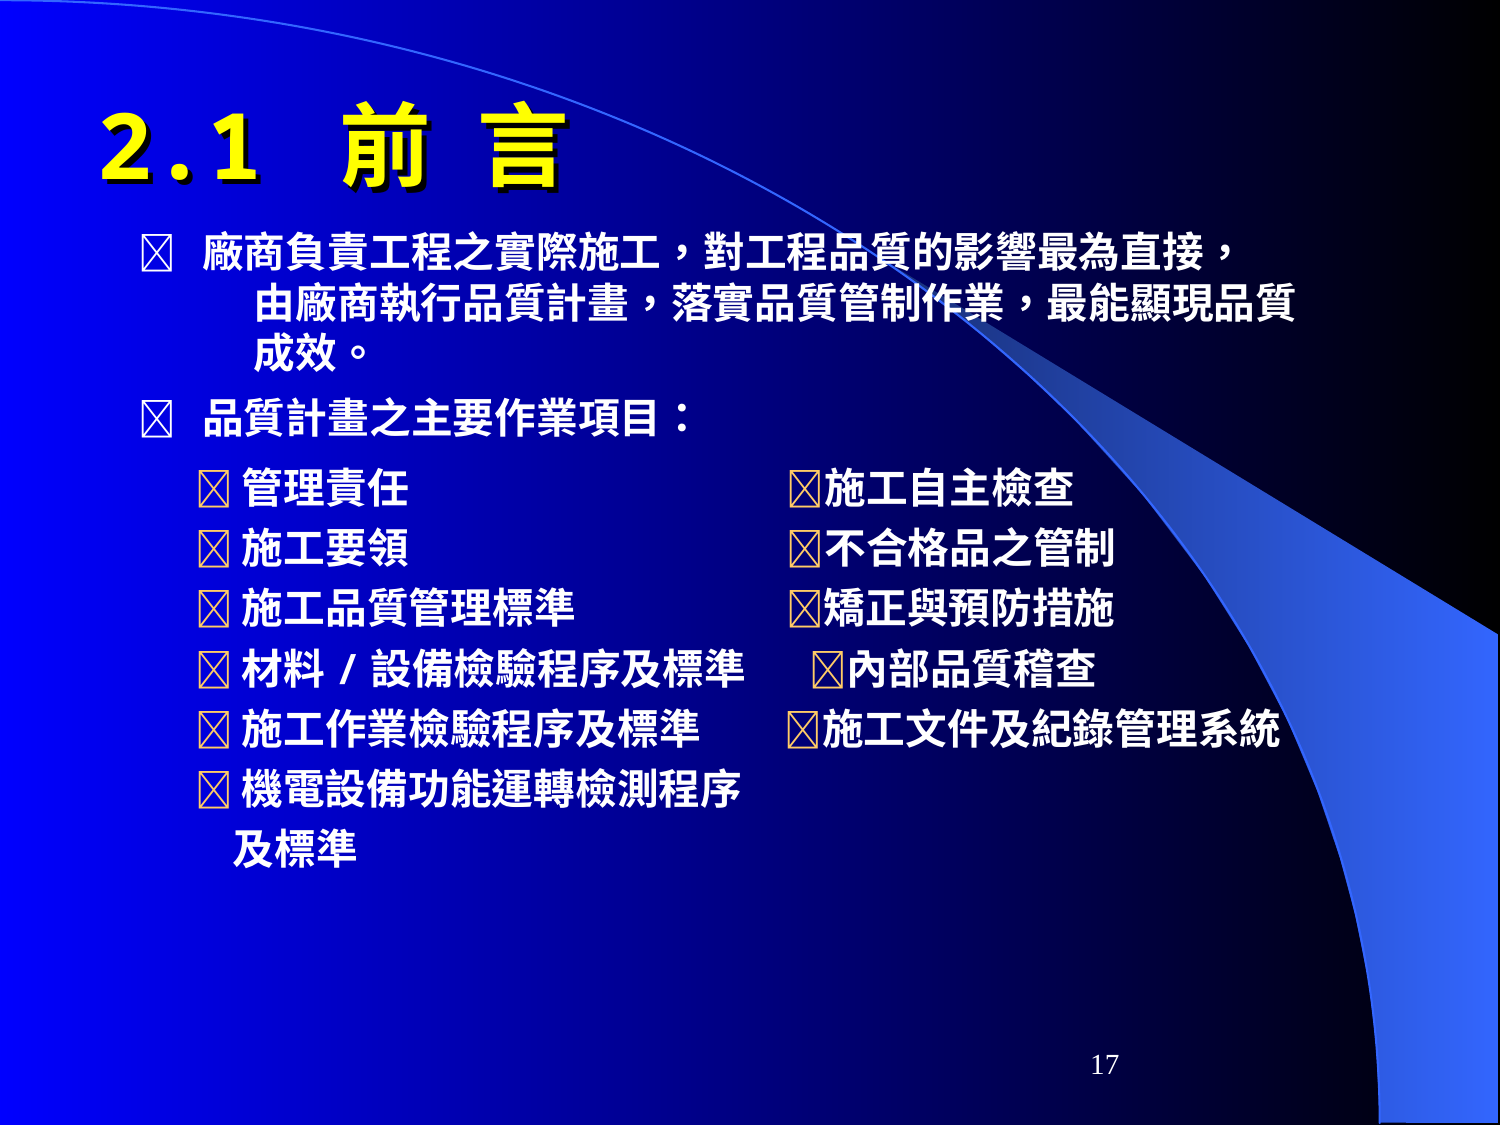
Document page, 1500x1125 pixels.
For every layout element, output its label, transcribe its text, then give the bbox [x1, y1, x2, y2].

list  廠商負責工程之實際施工，對工程品質的影響最為直接， 由廠商執行品質計畫，落實品質管制作業，最能顯現品質 成效。  品質計畫之主要作業項目： 管理責任 施工自主檢查 施工要領 不合格品之管制 施工品質管理標準 矯正與預防措施 材料/設備檢驗程序及標準 內部品質稽查 施工作業檢驗程序及標準 施工文件及紀錄管理系統 機電設備功能運轉檢測程序 及標準 [67, 237, 1448, 1109]
text_box 2.1 前 言 [27, 49, 1465, 237]
